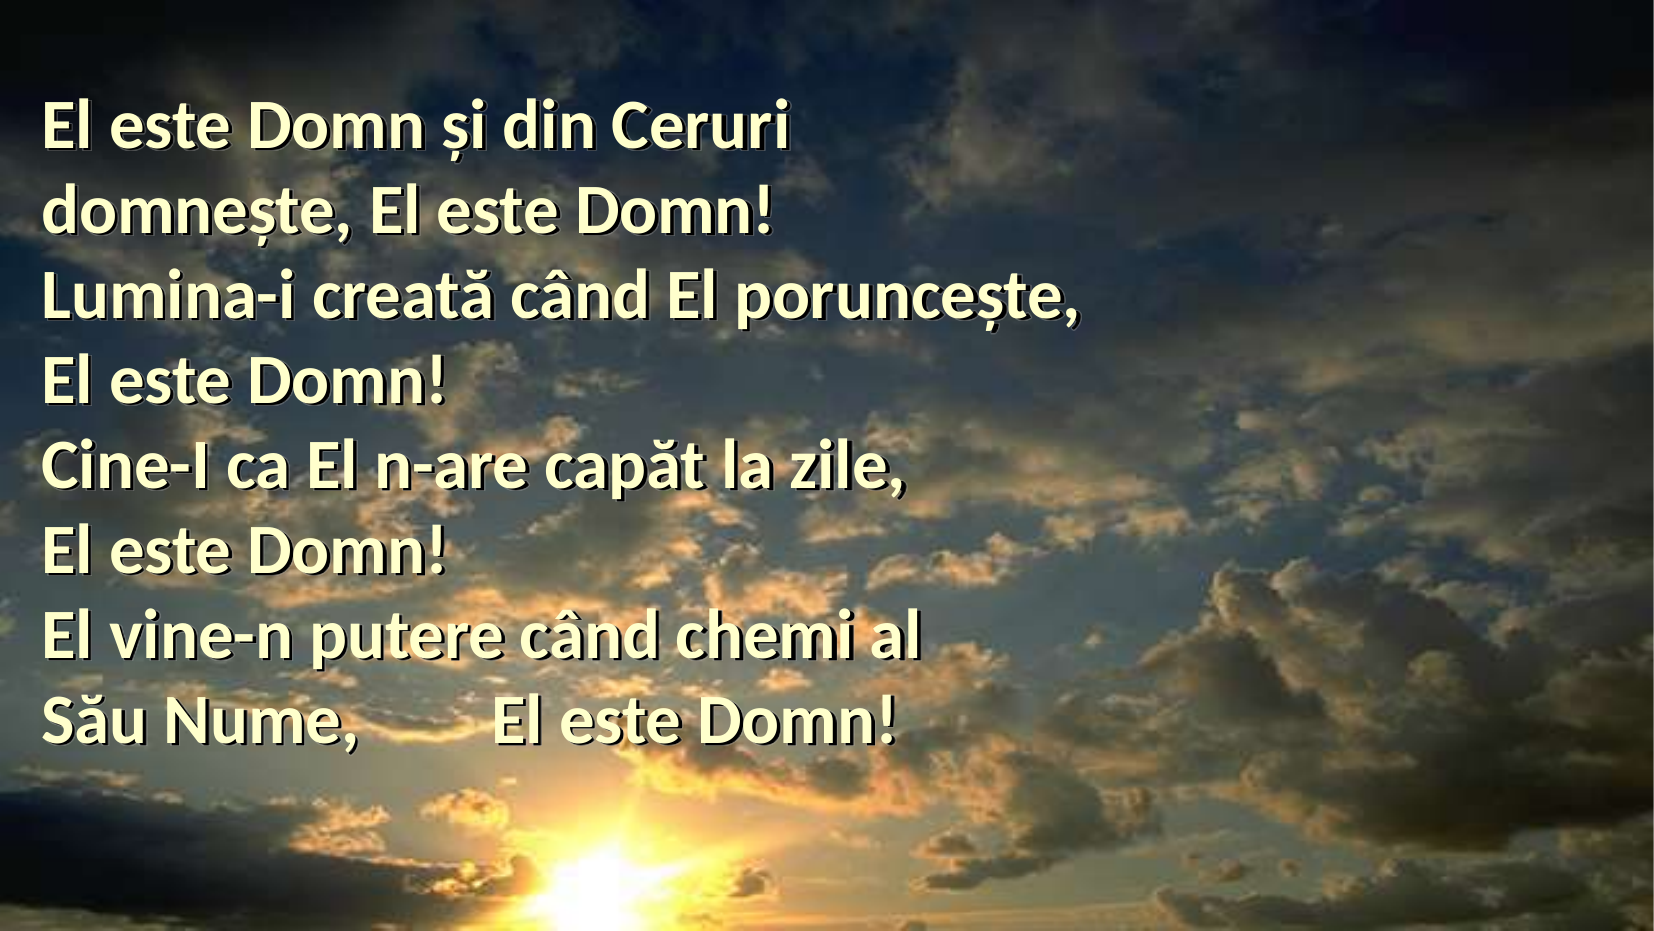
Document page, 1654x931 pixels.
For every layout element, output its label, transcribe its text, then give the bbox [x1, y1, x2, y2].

text_box El este Domn şi din Ceruri domneşte, El este Domn! Lumina-i creată când El porunceşte, El este Domn! Cine-I ca El n-are capăt la zile, El este Domn! El vine-n putere când chemi al Său Nume, El este Domn! [14, 70, 1102, 766]
picture [0, 0, 1654, 931]
